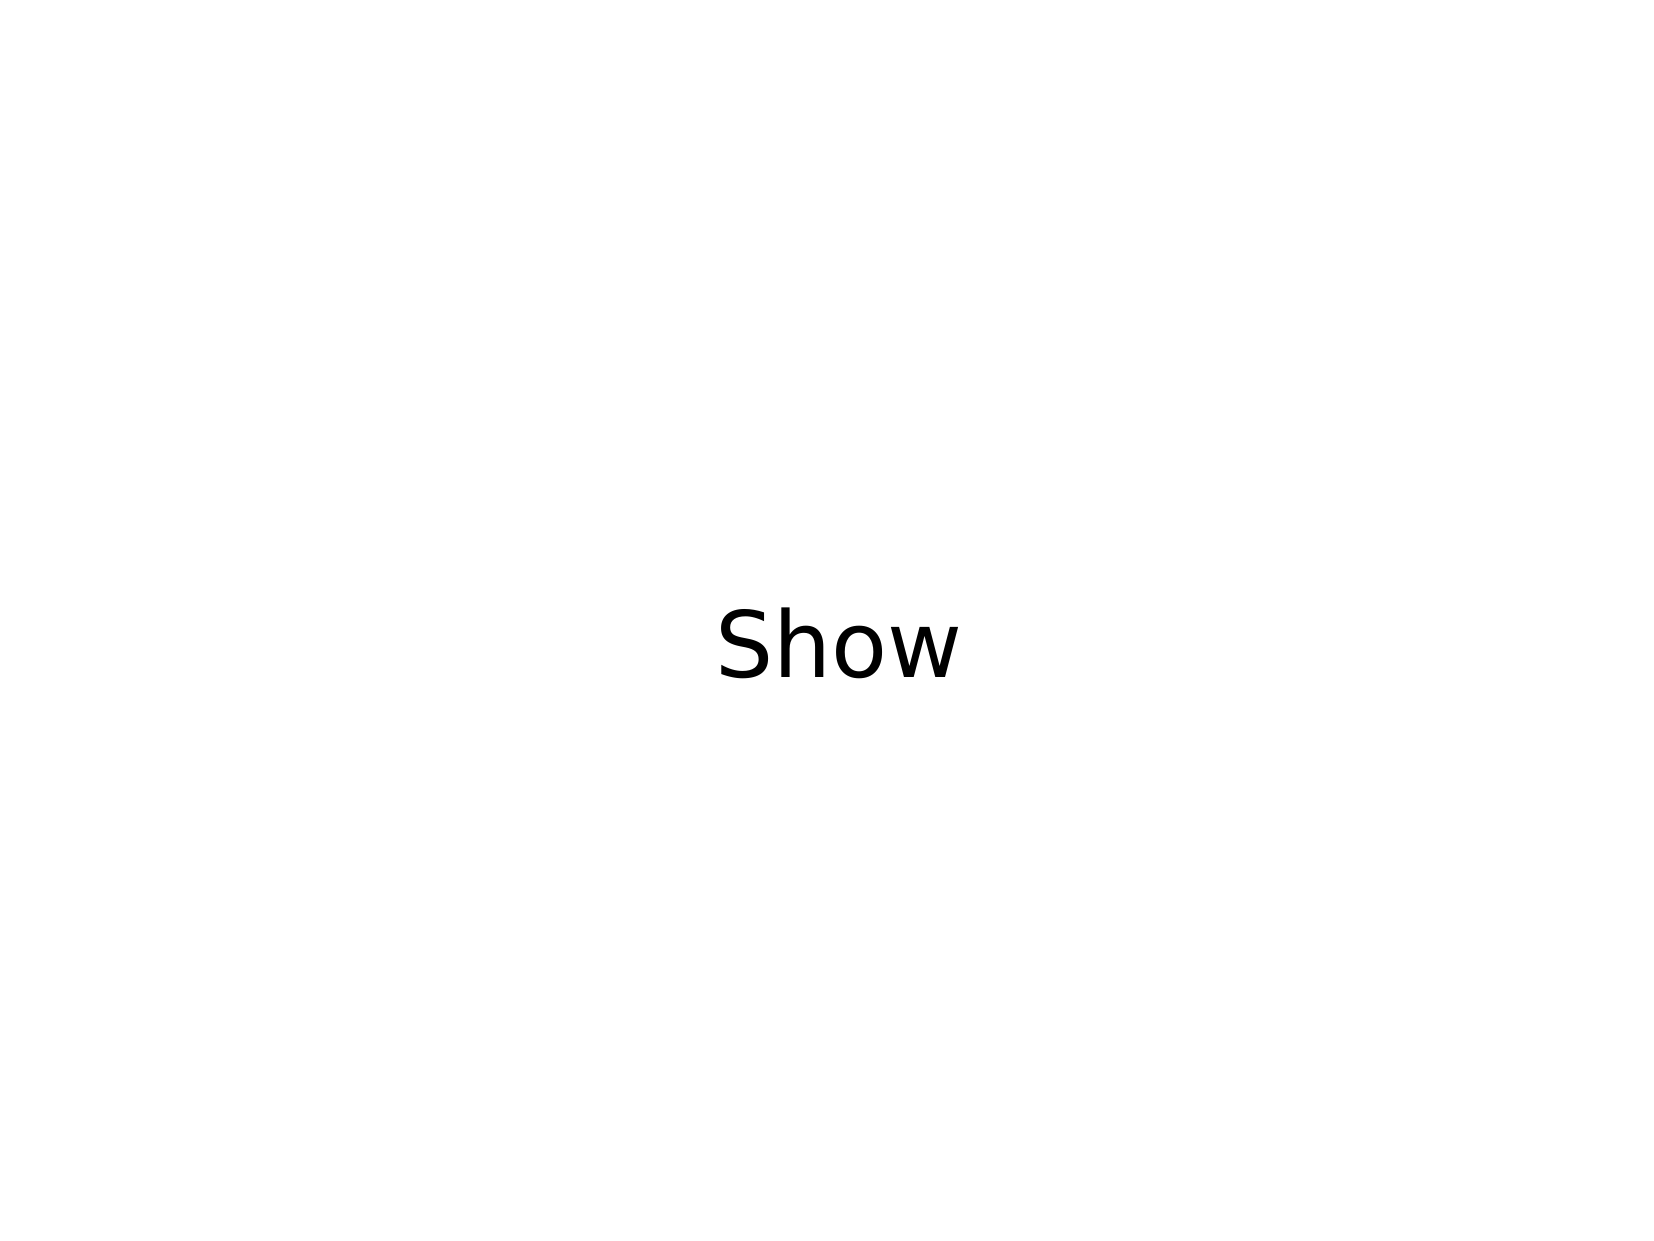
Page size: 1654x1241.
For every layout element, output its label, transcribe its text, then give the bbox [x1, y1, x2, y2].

subtitle Show [82, 273, 1565, 1126]
